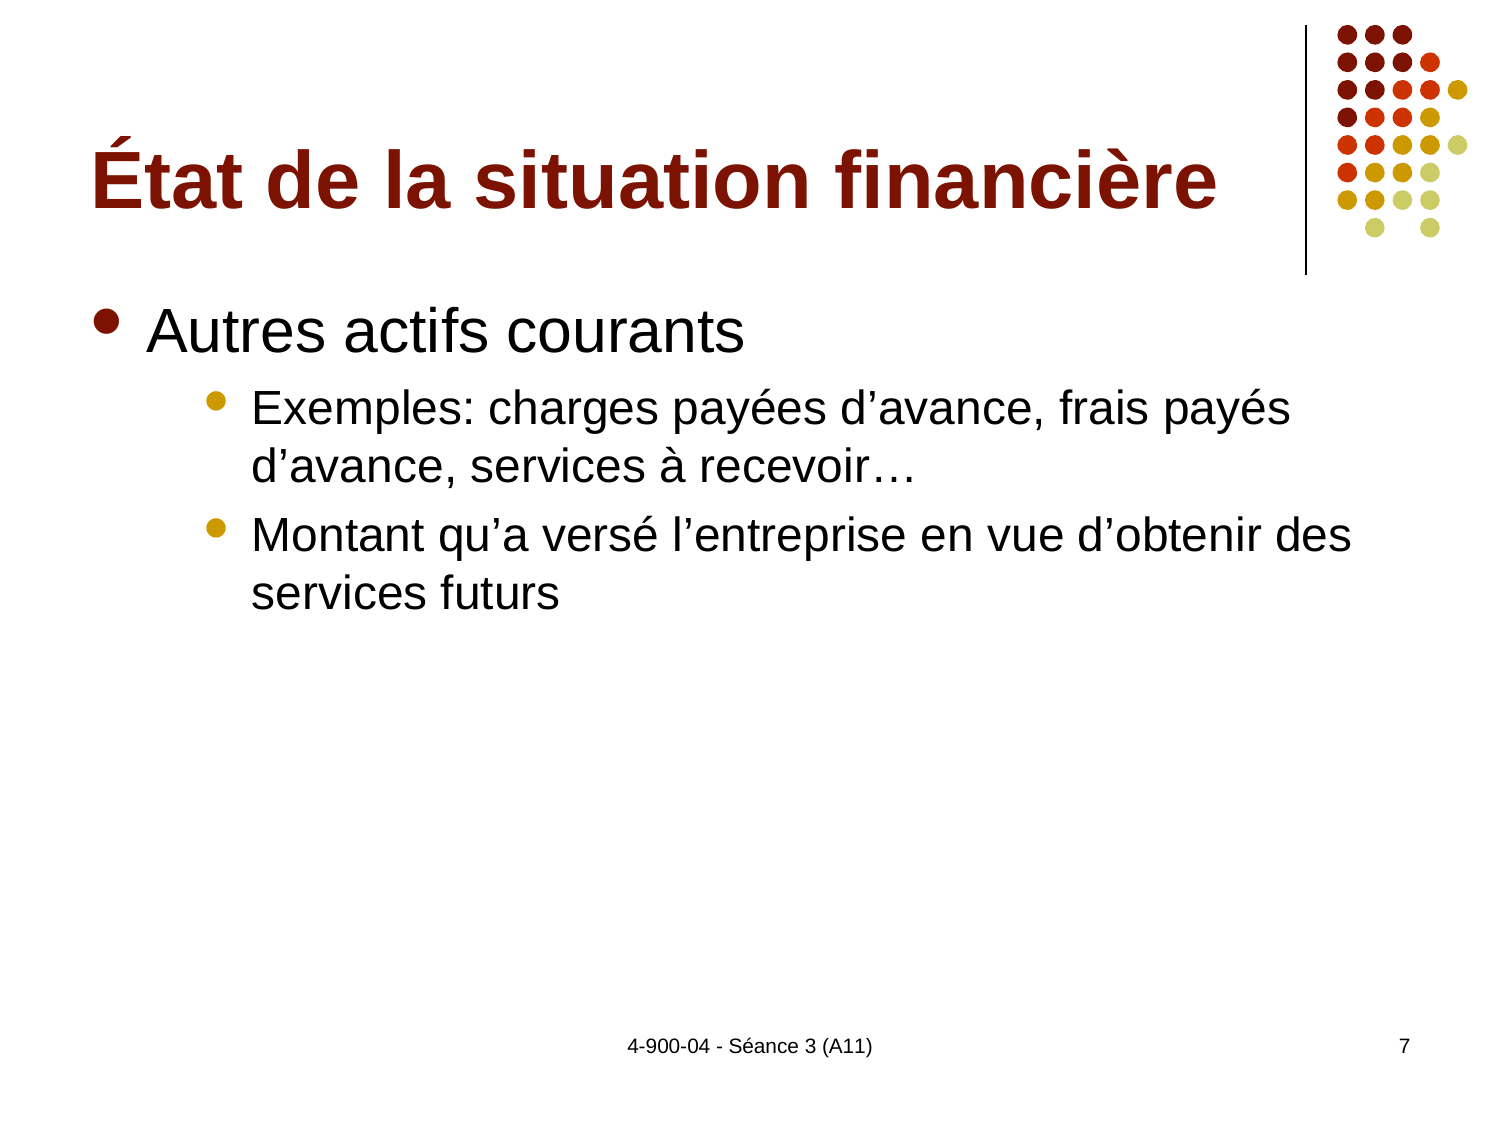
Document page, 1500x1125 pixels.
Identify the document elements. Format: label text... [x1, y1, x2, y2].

text_box 4-900-04 - Séance 3 (A11) [512, 1025, 988, 1101]
title État de la situation financière [74, 20, 1313, 233]
list Autres actifs courants Exemples: charges payées d’avance, frais payés d’avance, services à recevoir… Montant qu’a versé l’entreprise en vue d’obtenir des services futurs [75, 282, 1426, 1006]
text_box <numéro> [1074, 1025, 1426, 1101]
